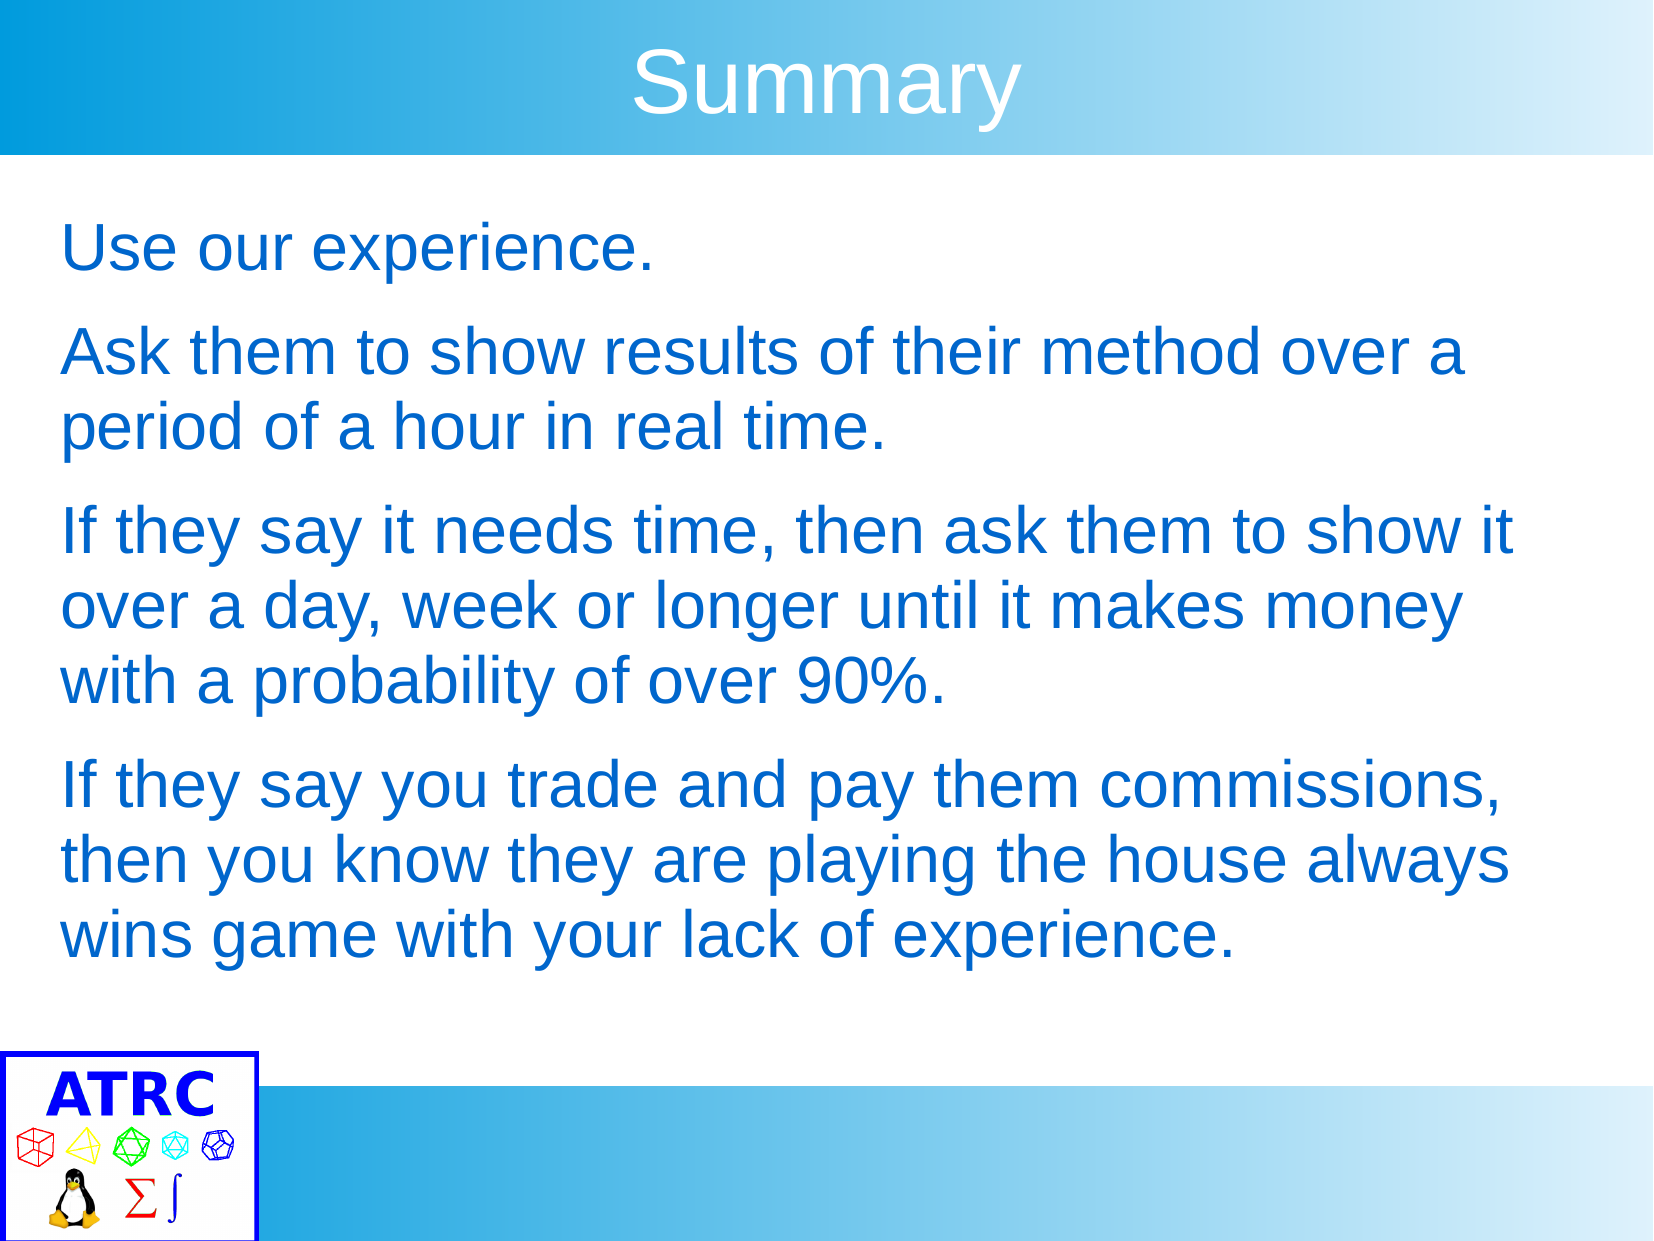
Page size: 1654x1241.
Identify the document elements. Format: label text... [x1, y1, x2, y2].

list Use our experience. Ask them to show results of their method over a period of a hour in real time. If they say it needs time, then ask them to show it over a day, week or longer until it makes money with a probability of over 90%. If they say you trade and pay them commissions, then you know they are playing the house always wins game with your lack of experience. [60, 210, 1549, 930]
picture [0, 1051, 259, 1241]
title Summary [82, 30, 1571, 135]
